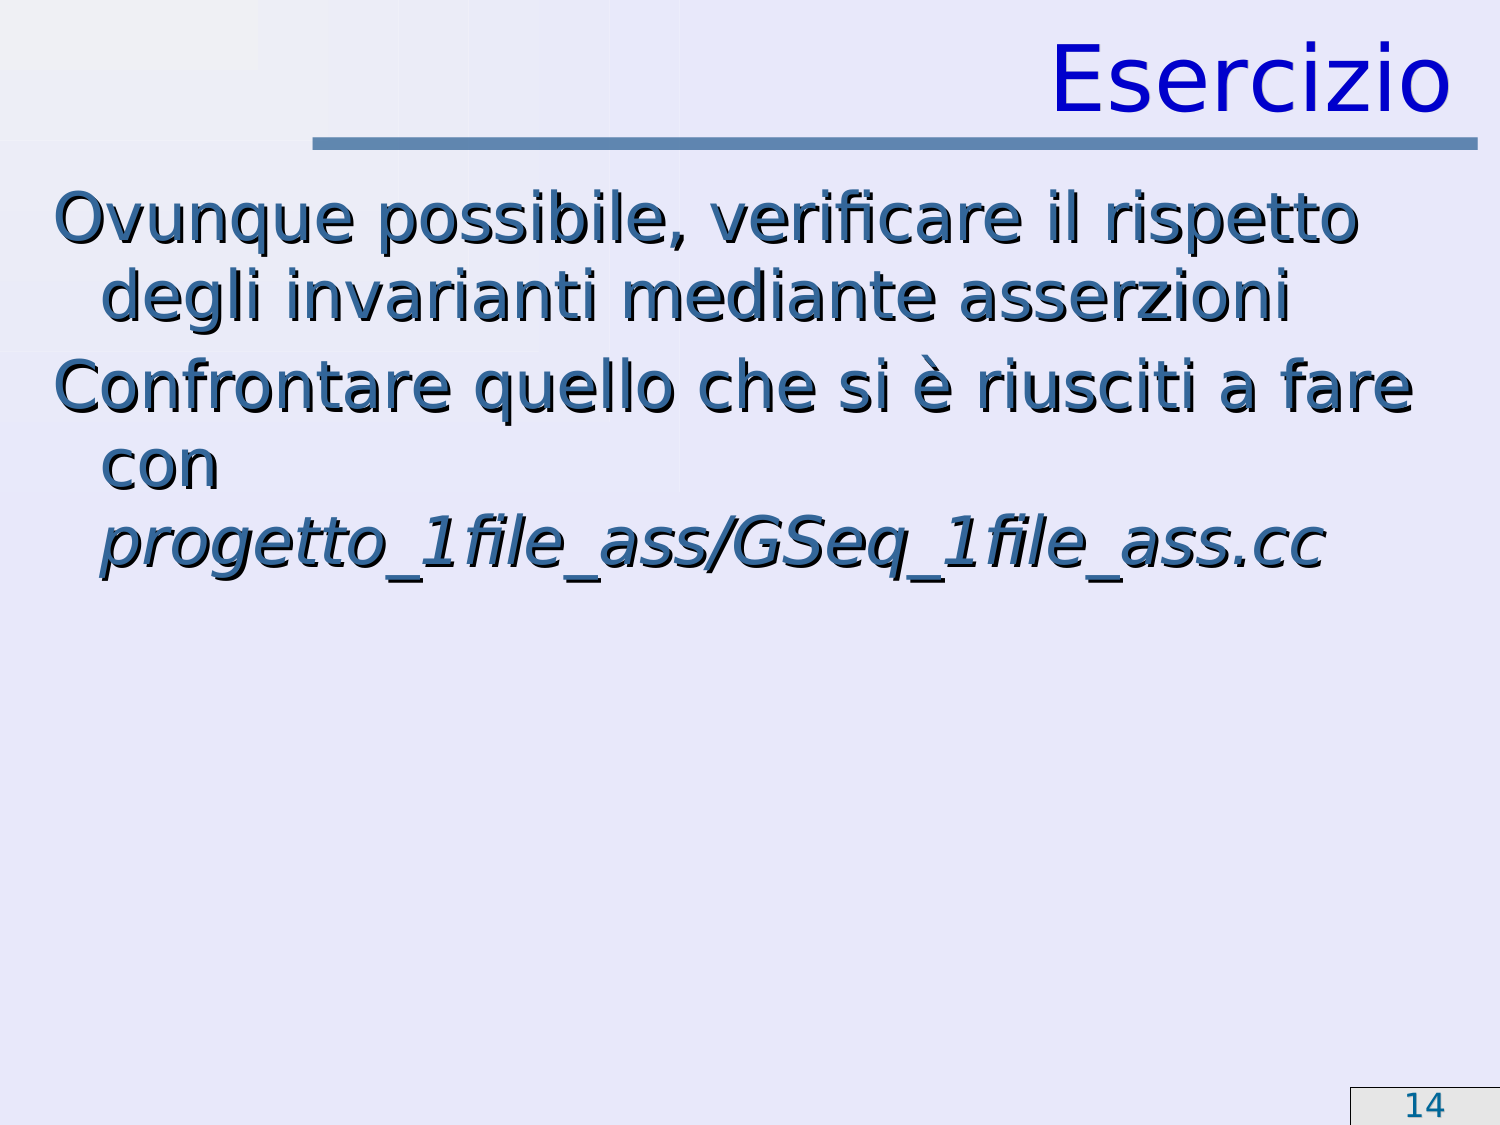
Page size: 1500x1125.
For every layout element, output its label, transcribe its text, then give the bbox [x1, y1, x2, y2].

title Esercizio [18, 0, 1470, 141]
text_box Ovunque possibile, verificare il rispetto degli invarianti mediante asserzioni Confrontare quello che si è riusciti a fare con progetto_1file_ass/GSeq_1file_ass.cc [37, 170, 1463, 1058]
text_box [312, 137, 1478, 150]
